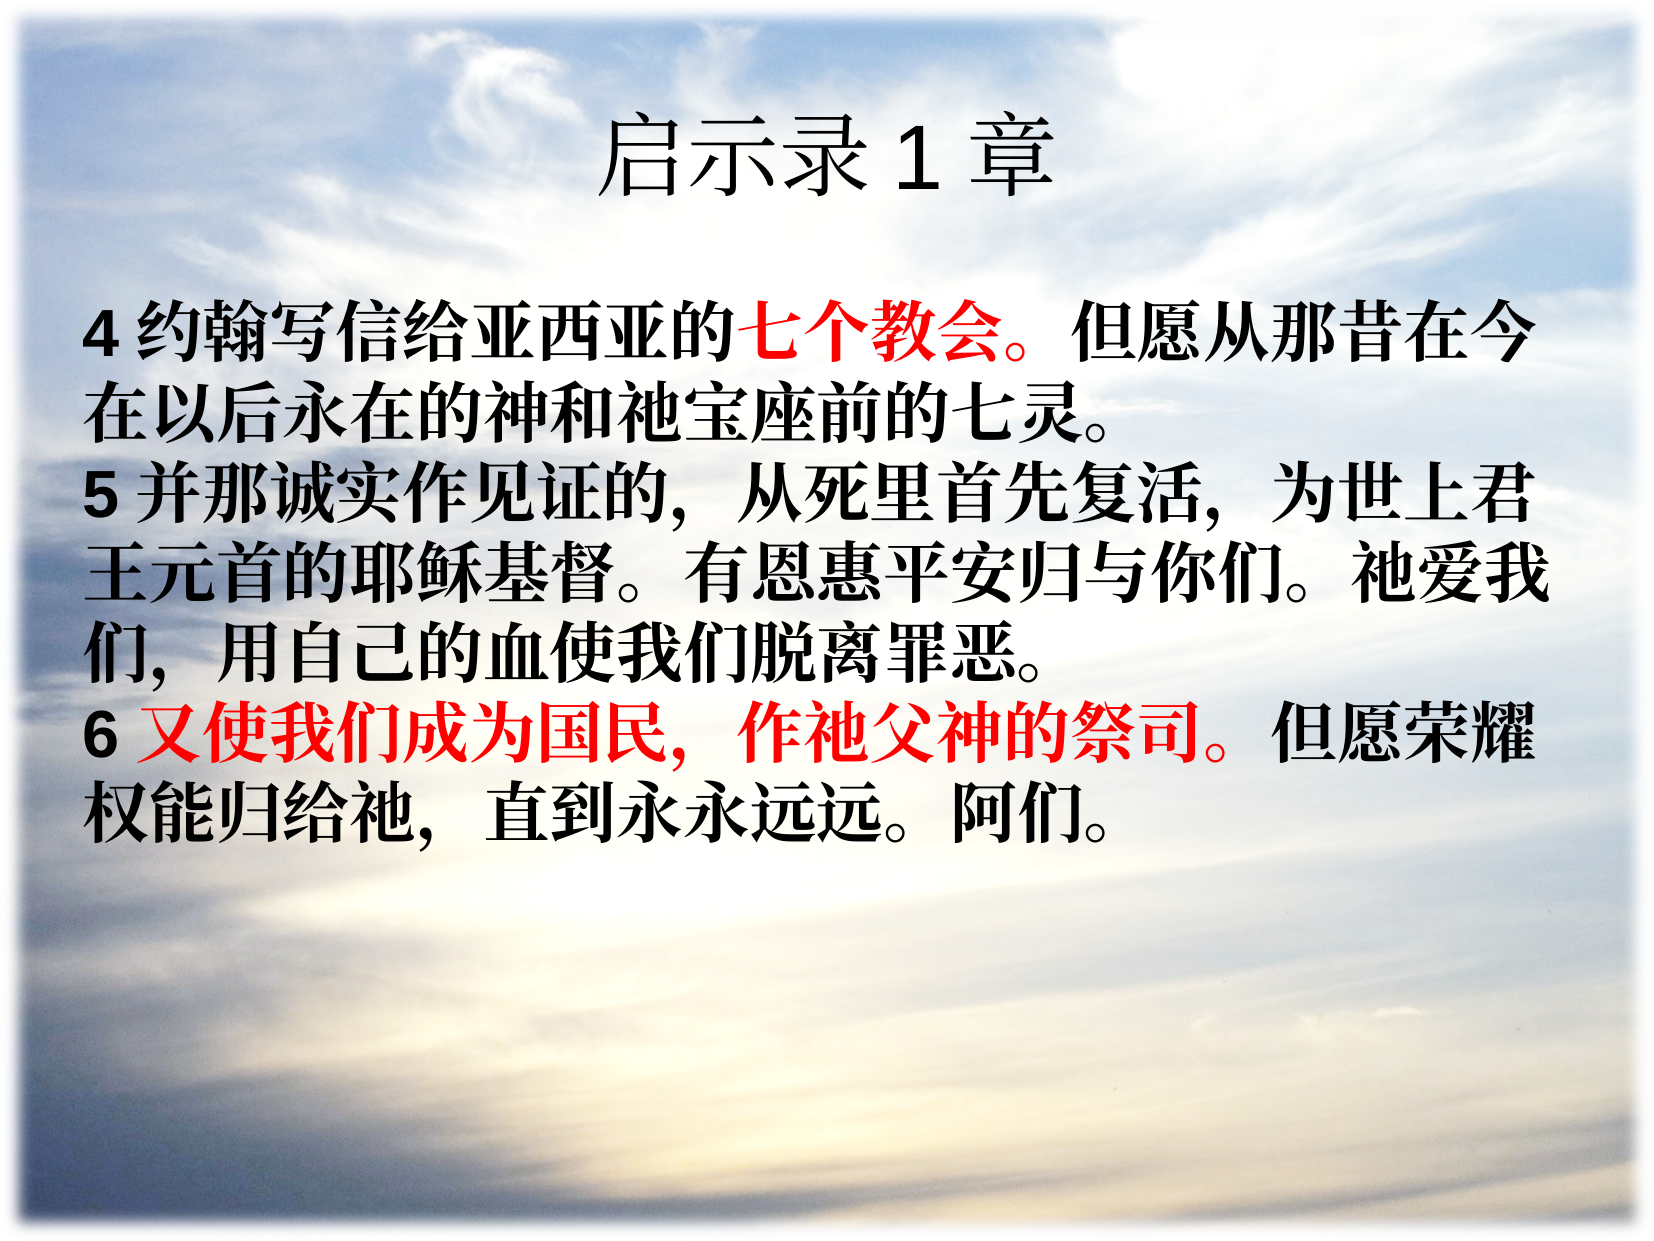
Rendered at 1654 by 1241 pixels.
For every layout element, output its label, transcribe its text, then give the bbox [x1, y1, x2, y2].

list 4约翰写信给亚西亚的七个教会。但愿从那昔在今在以后永在的神和祂宝座前的七灵。 5并那诚实作见证的，从死里首先复活，为世上君王元首的耶稣基督。有恩惠平安归与你们。祂爱我们，用自己的血使我们脱离罪恶。 6又使我们成为国民，作祂父神的祭司。但愿荣耀权能归给祂，直到永永远远。阿们。 [82, 290, 1571, 1109]
picture [0, 0, 1654, 1241]
title 启示录1章 [82, 49, 1571, 257]
